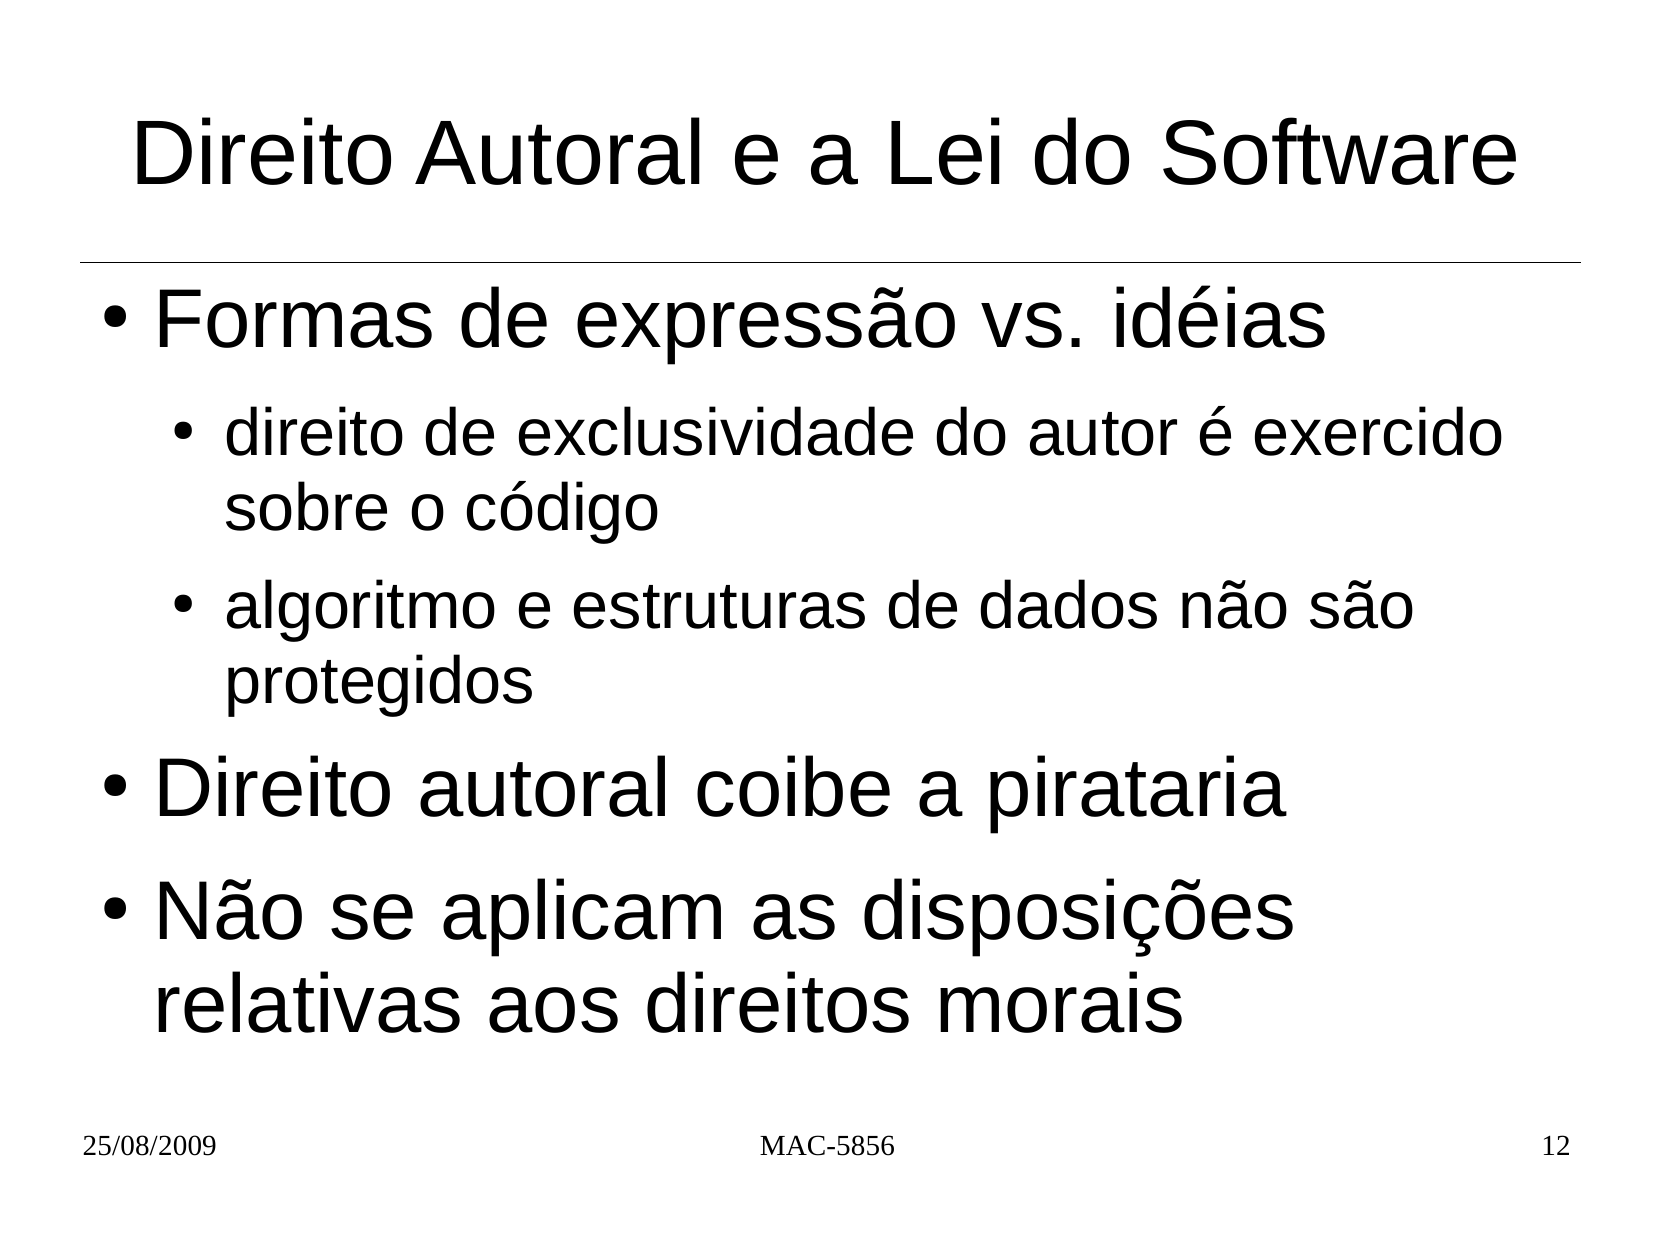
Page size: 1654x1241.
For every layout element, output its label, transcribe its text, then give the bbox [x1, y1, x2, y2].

list Formas de expressão vs. idéias direito de exclusividade do autor é exercido sobre o código algoritmo e estruturas de dados não são protegidos Direito autoral coibe a pirataria Não se aplicam as disposições relativas aos direitos morais [82, 272, 1571, 1124]
title Direito Autoral e a Lei do Software [82, 56, 1571, 250]
